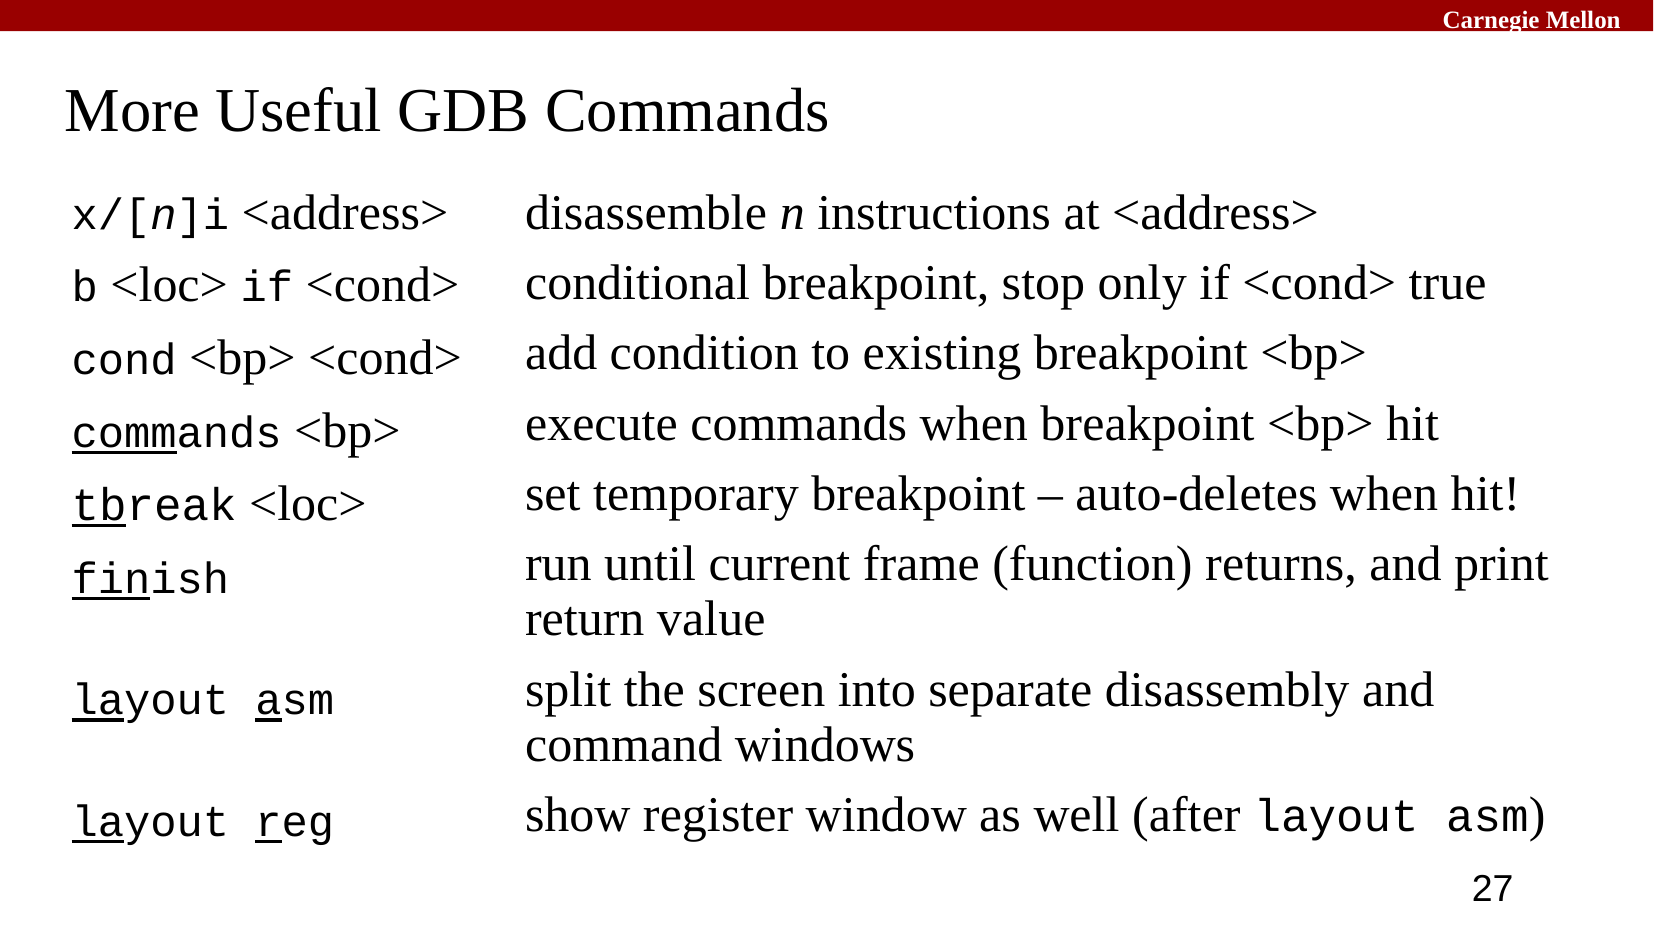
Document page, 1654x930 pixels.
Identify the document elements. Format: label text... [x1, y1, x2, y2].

list x/[n]i <address> b <loc> if <cond> cond <bp> <cond> commands <bp> tbreak <loc> finish layout asm layout reg [71, 184, 526, 886]
list disassemble n instructions at <address> conditional breakpoint, stop only if <cond> true add condition to existing breakpoint <bp> execute commands when breakpoint <bp> hit set temporary breakpoint – auto-deletes when hit! run until current frame (function) returns, and print return value split the screen into separate disassembly and command windows show register window as well (after layout asm) [525, 184, 1576, 859]
title More Useful GDB Commands [64, 58, 1576, 163]
